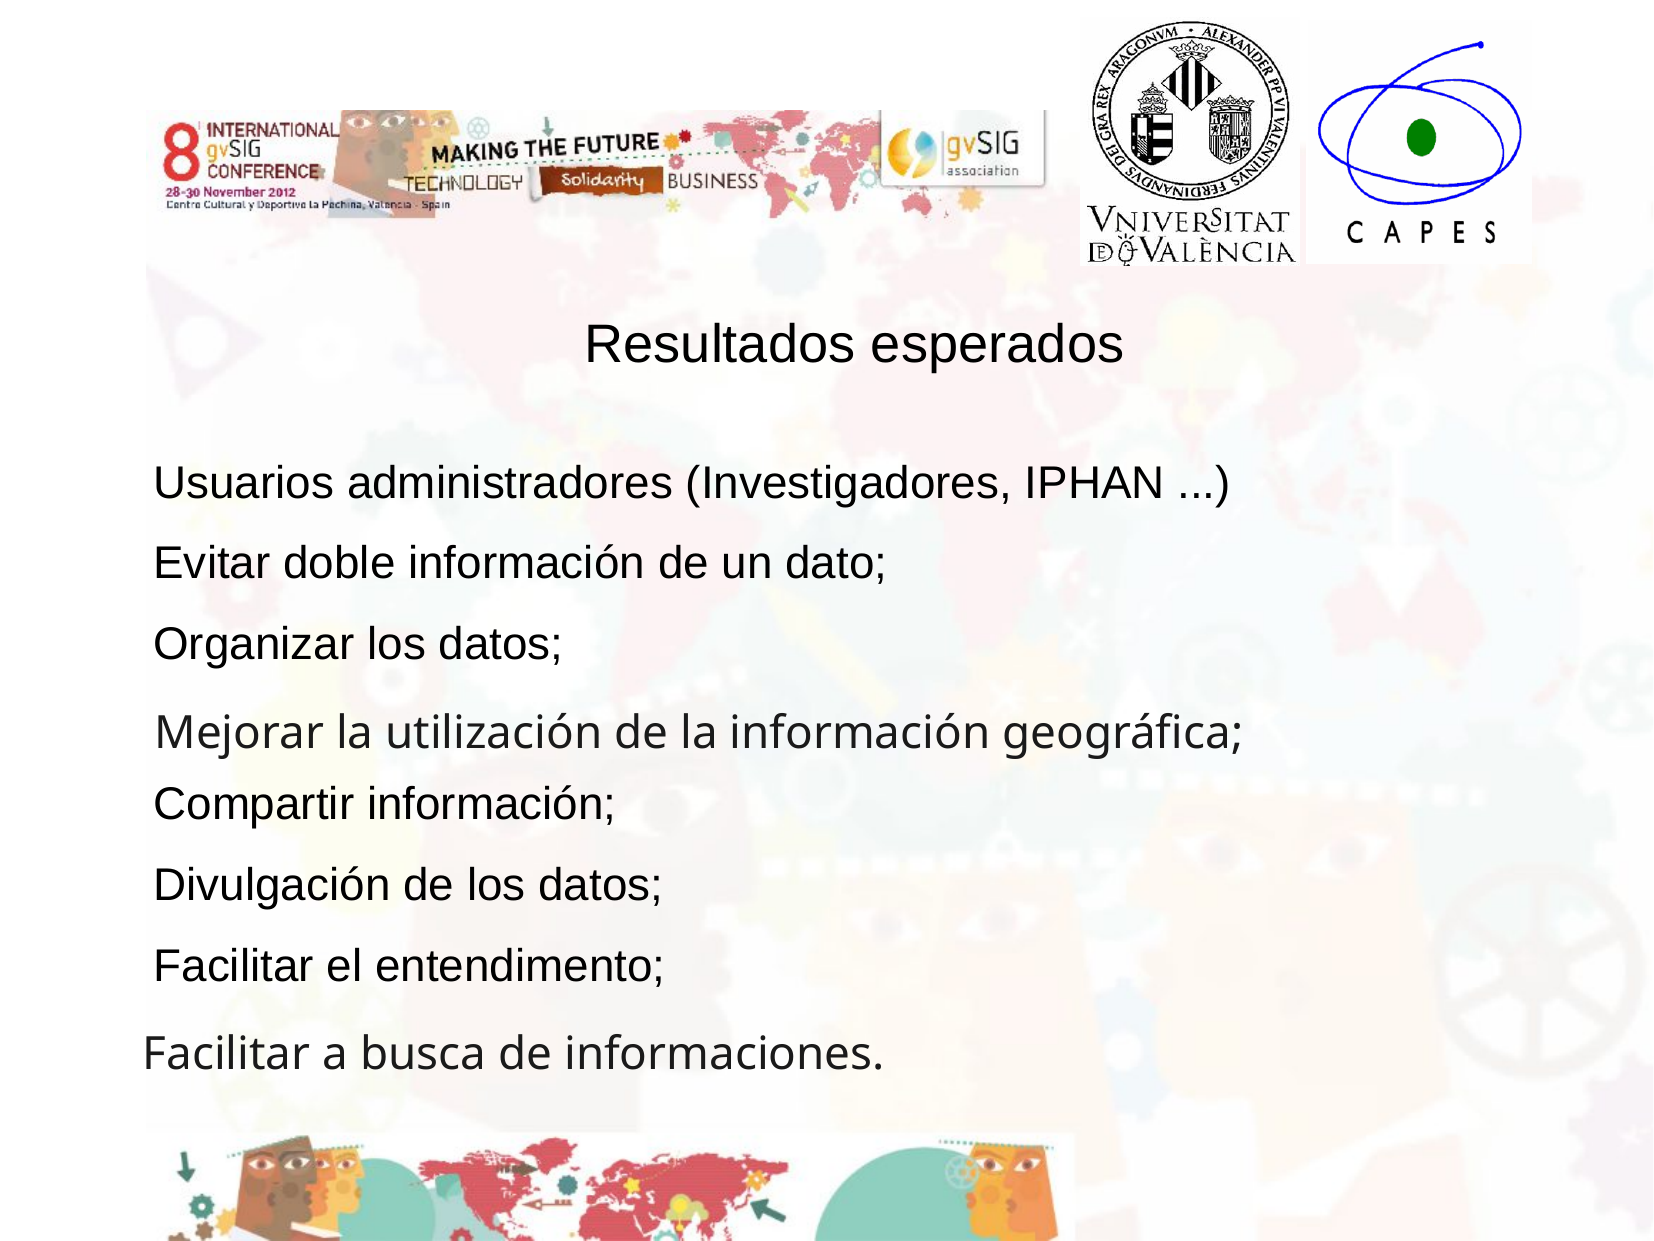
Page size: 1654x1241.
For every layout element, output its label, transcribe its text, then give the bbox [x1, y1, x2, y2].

list Resultados esperados Usuarios administradores (Investigadores, IPHAN ...) Evitar doble información de un dato; Organizar los datos; Mejorar la utilización de la información geográfica; Compartir información; Divulgación de los datos; Facilitar el entendimento; Facilitar a busca de informaciones. [82, 313, 1571, 1133]
picture [146, 17, 1654, 1241]
